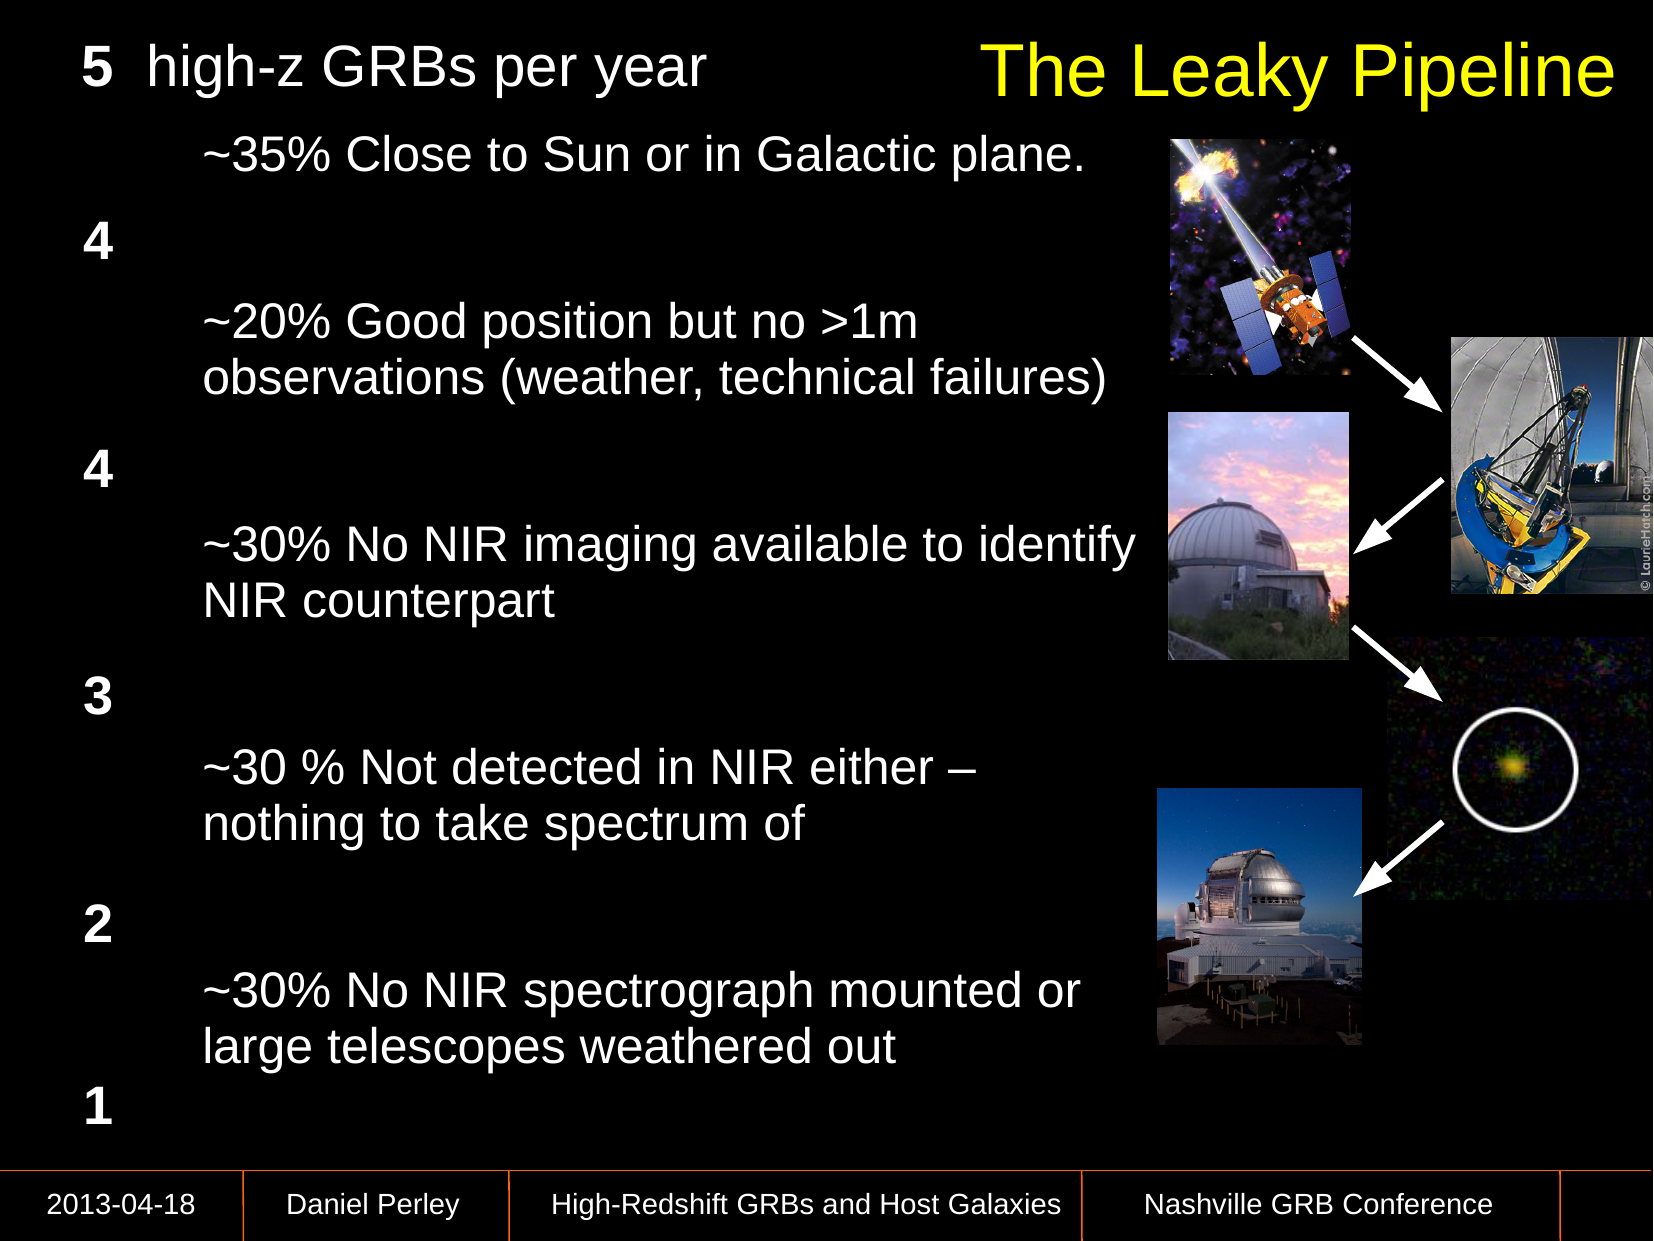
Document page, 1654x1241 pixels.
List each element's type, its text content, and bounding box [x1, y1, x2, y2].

picture [1168, 412, 1349, 661]
picture [1387, 637, 1651, 901]
picture [1163, 788, 1362, 1045]
picture [1451, 337, 1653, 594]
picture [1170, 139, 1351, 376]
title The Leaky Pipeline [262, 27, 1618, 114]
text_box 4 4 3 2 1 [69, 142, 188, 1144]
text_box 5 high-z GRBs per year [67, 25, 743, 106]
text_box ~35% Close to Sun or in Galactic plane. ~20% Good position but no >1m observations (weather, technical failures) ~30% No NIR imaging available to identify NIR counterpart ~30 % Not detected in NIR either – nothing to take spectrum of ~30% No NIR spectrograph mounted or large telescopes weathered out [187, 118, 1163, 1082]
